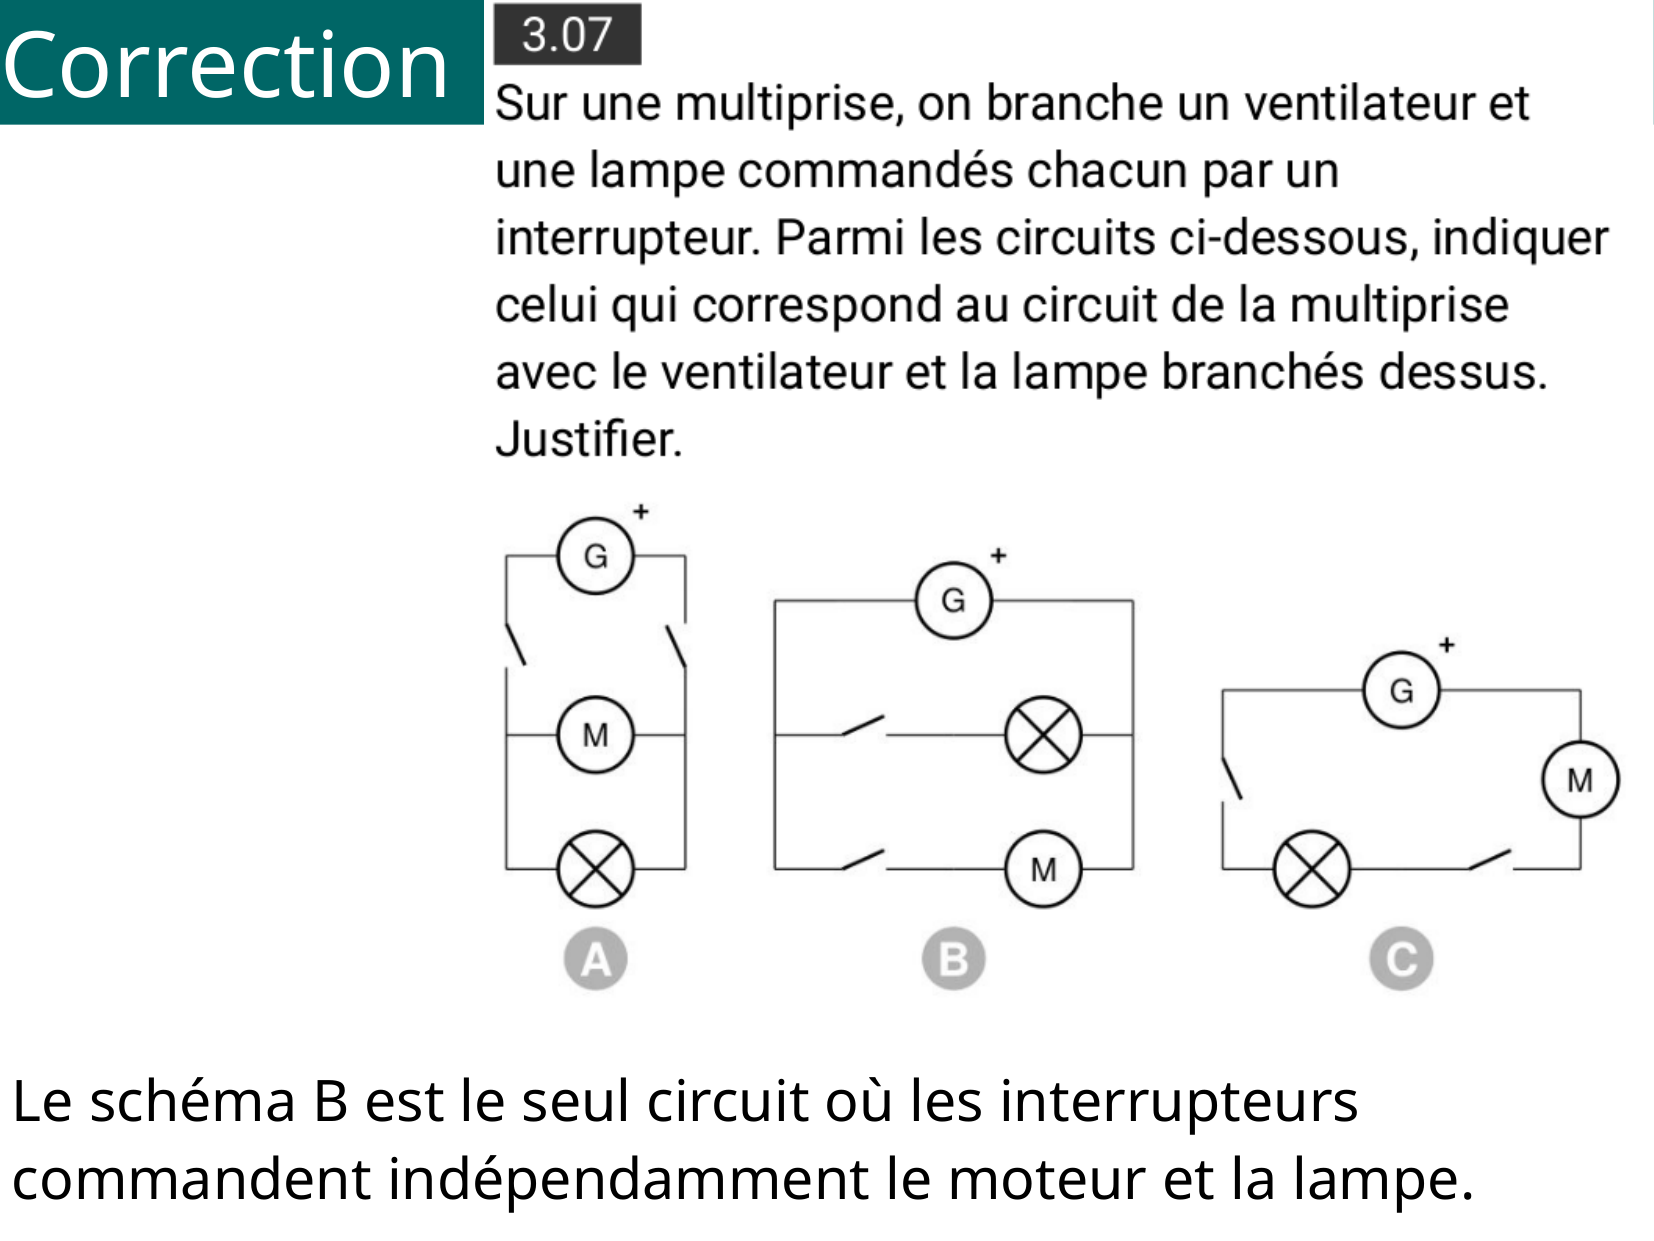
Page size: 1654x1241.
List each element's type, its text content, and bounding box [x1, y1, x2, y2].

list Le schéma B est le seul circuit où les interrupteurs commandent indépendamment le moteur et la lampe. [11, 129, 1642, 1229]
picture [484, 0, 1654, 1016]
title Correction [0, 8, 484, 116]
